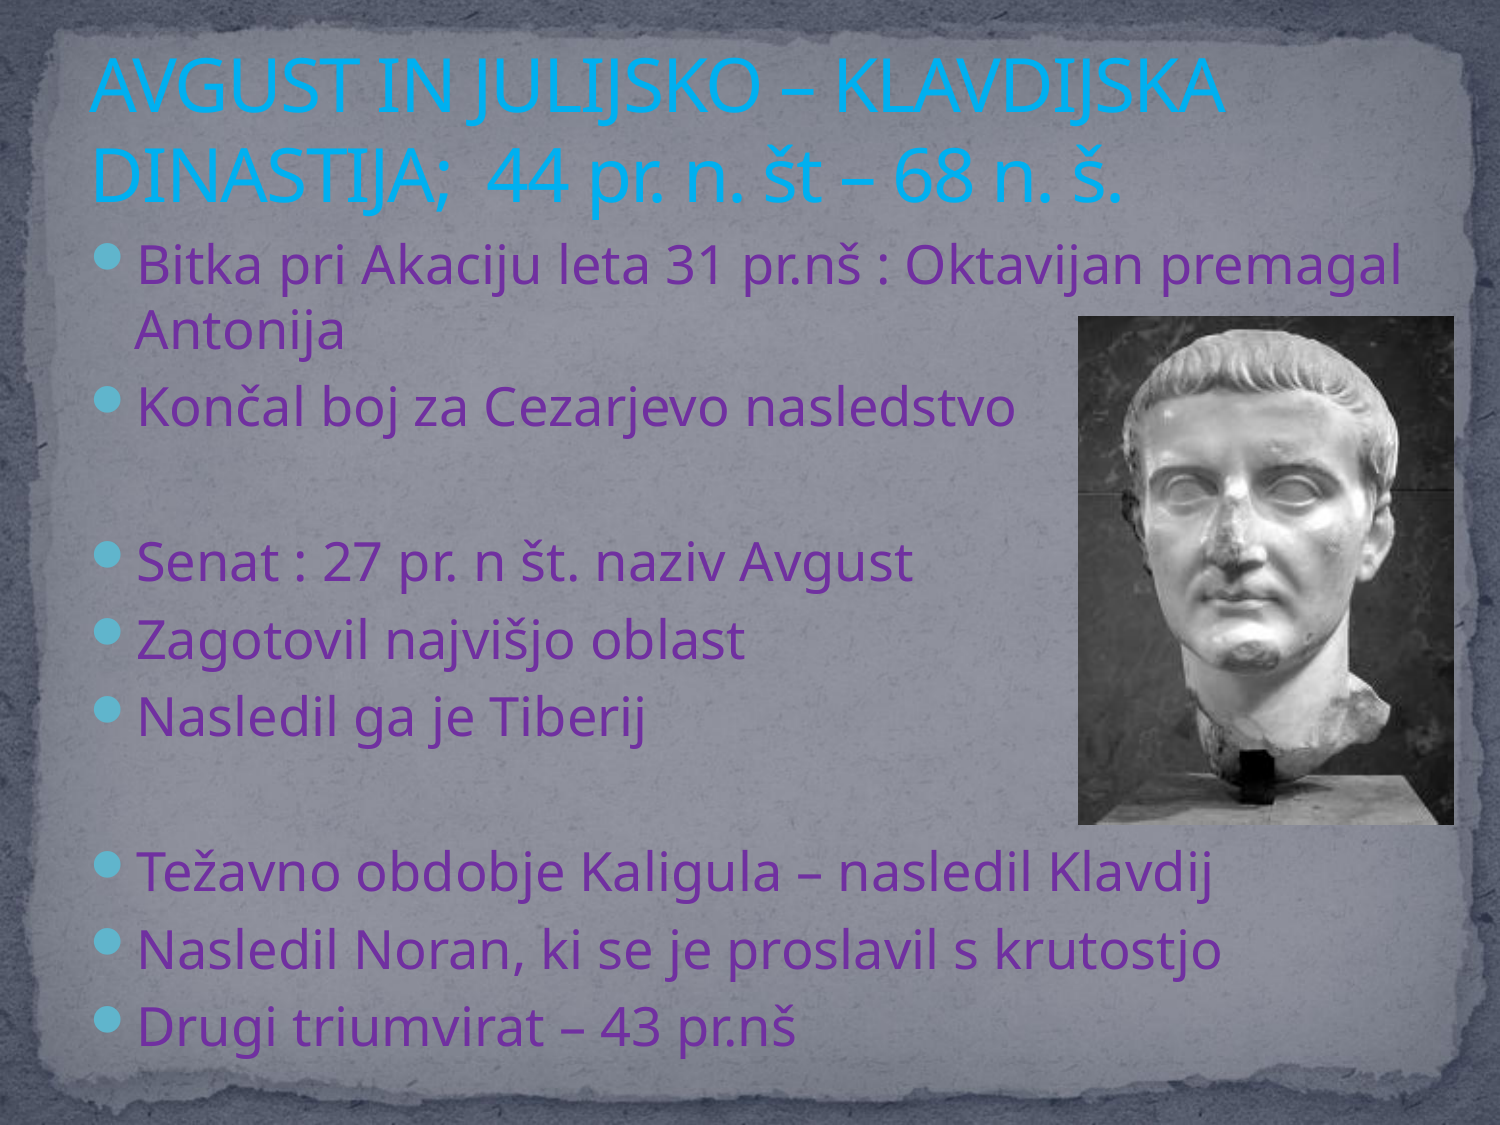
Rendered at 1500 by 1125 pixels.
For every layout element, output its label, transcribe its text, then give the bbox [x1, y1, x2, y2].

title AVGUST IN JULIJSKO – KLAVDIJSKA DINASTIJA; 44 pr. n. št – 68 n. š. [75, 24, 1425, 225]
list Bitka pri Akaciju leta 31 pr.nš : Oktavijan premagal Antonija Končal boj za Cezarjevo nasledstvo Senat : 27 pr. n št. naziv Avgust Zagotovil najvišjo oblast Nasledil ga je Tiberij Težavno obdobje Kaligula – nasledil Klavdij Nasledil Noran, ki se je proslavil s krutostjo Drugi triumvirat – 43 pr.nš [75, 222, 1477, 1090]
picture [0, 0, 1500, 1125]
